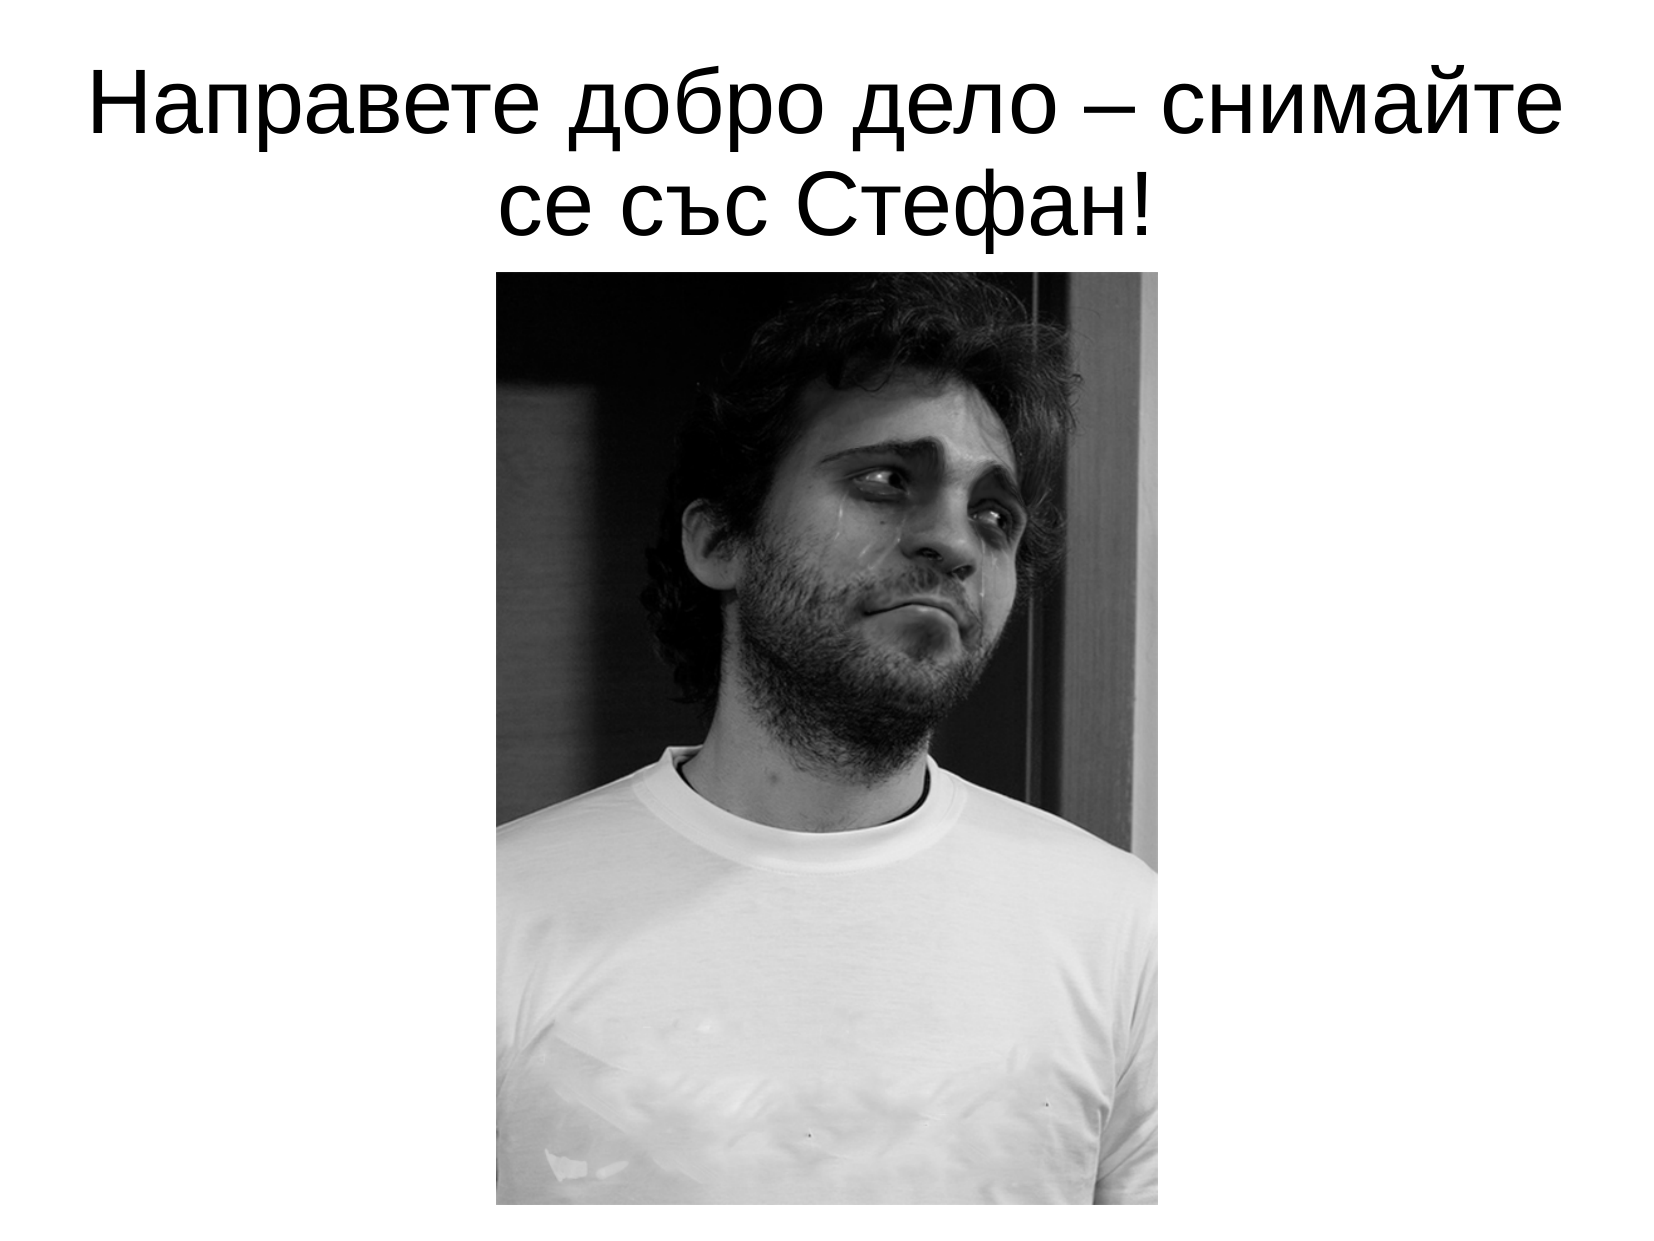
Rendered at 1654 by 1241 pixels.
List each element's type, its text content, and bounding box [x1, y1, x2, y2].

title Направете добро дело – снимайте се със Стефан! [82, 49, 1571, 257]
picture [496, 272, 1158, 1205]
